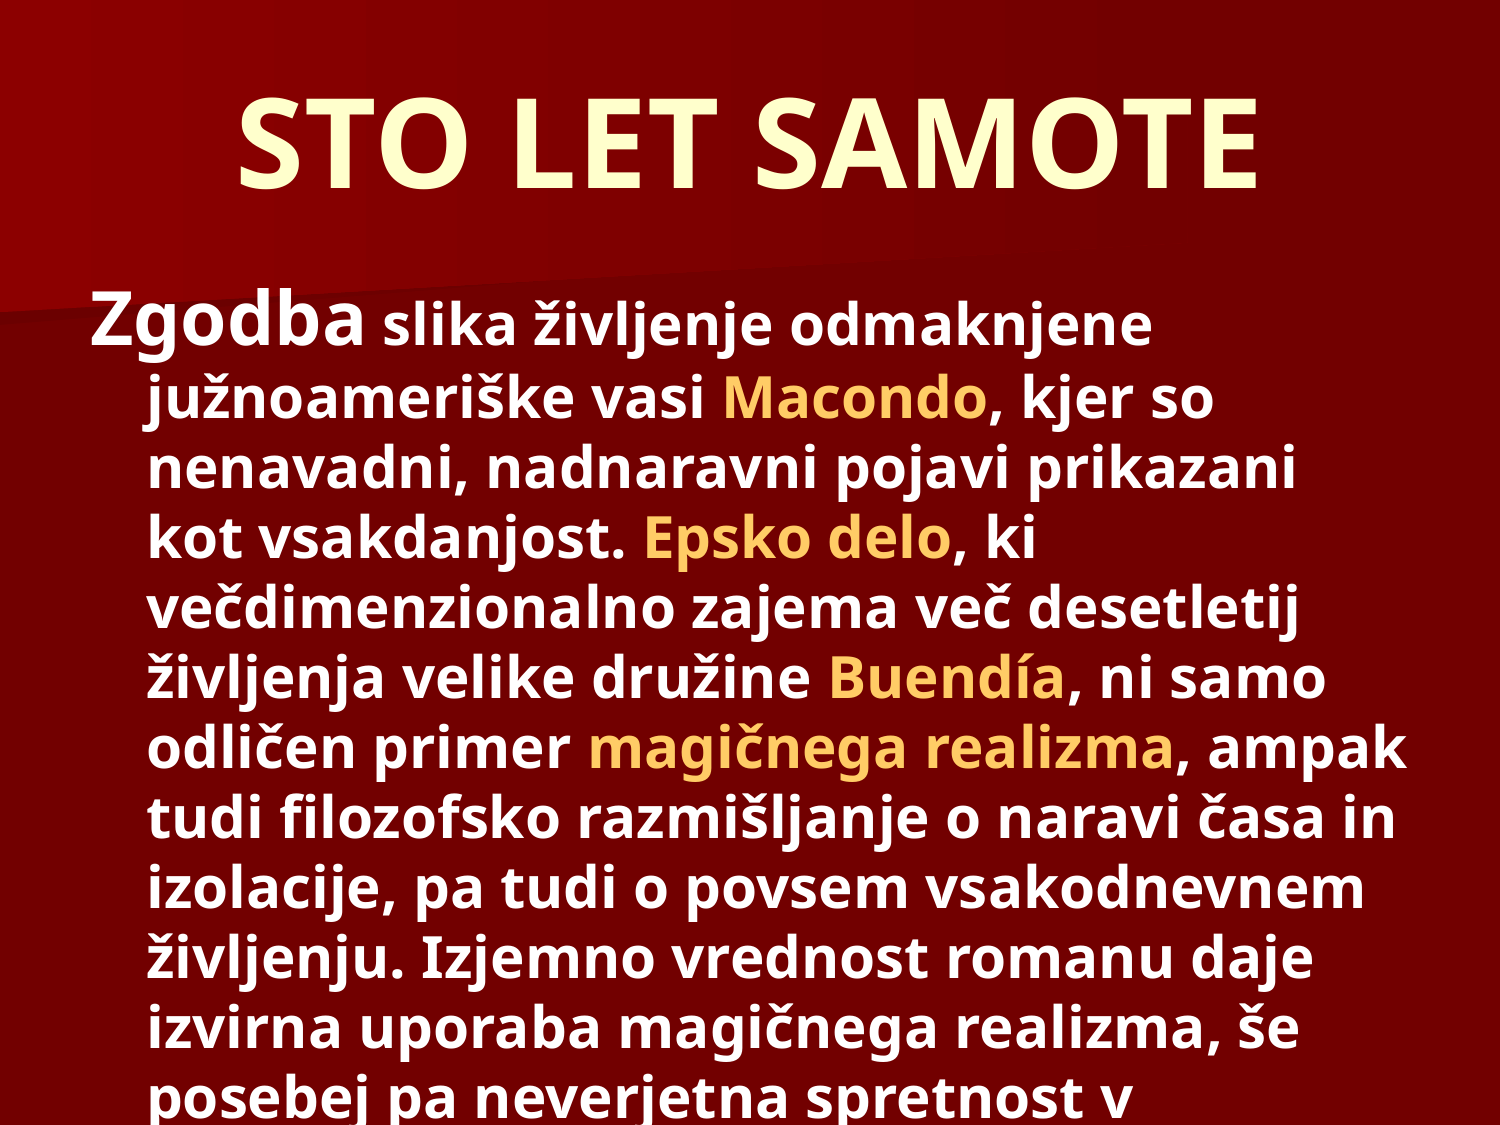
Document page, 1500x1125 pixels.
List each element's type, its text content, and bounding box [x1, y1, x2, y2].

list Zgodba slika življenje odmaknjene južnoameriške vasi Macondo, kjer so nenavadni, nadnaravni pojavi prikazani kot vsakdanjost. Epsko delo, ki večdimenzionalno zajema več desetletij življenja velike družine Buendía, ni samo odličen primer magičnega realizma, ampak tudi filozofsko razmišljanje o naravi časa in izolacije, pa tudi o povsem vsakodnevnem življenju. Izjemno vrednost romanu daje izvirna uporaba magičnega realizma, še posebej pa neverjetna spretnost v umetnosti besede v španskem jeziku. [75, 262, 1425, 1000]
title STO LET SAMOTE [75, 45, 1425, 233]
